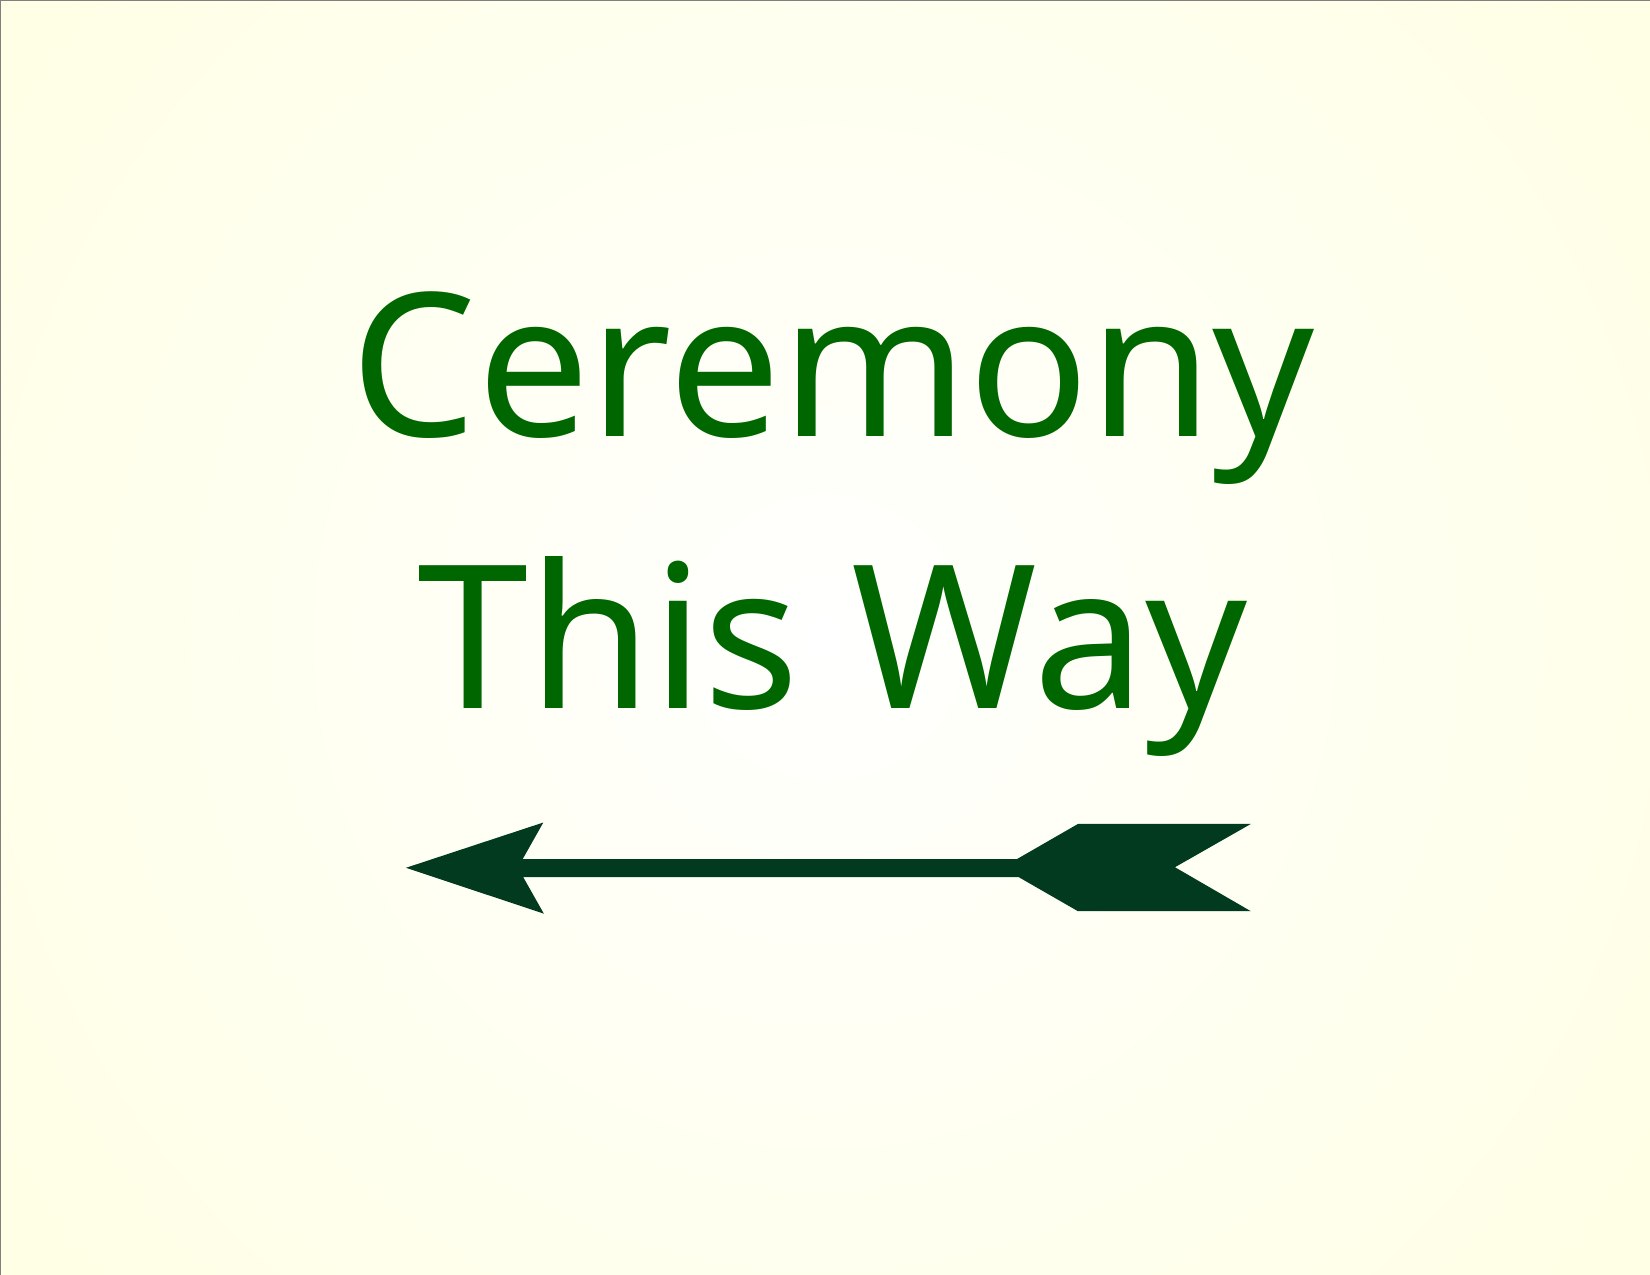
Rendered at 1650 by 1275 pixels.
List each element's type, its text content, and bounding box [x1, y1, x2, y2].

picture [389, 814, 1268, 922]
text_box Ceremony This Way [212, 310, 1453, 679]
text_box [0, 0, 1650, 1275]
